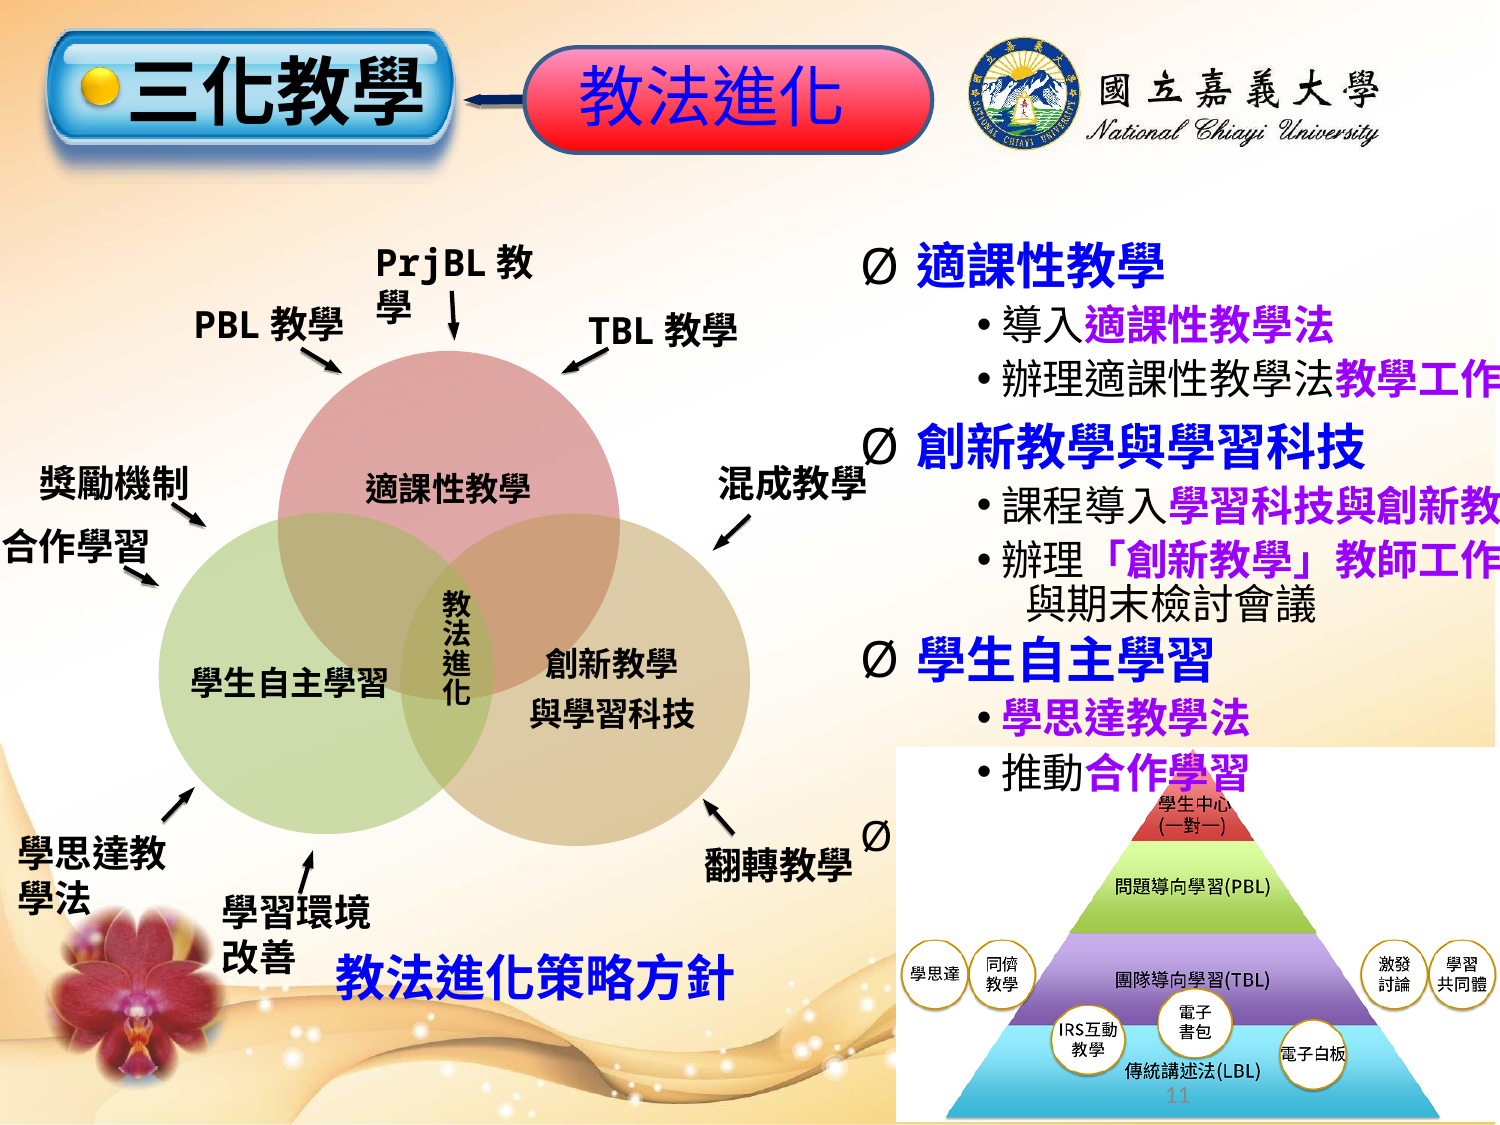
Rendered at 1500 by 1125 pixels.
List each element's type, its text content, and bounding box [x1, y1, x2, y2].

text_box 教法進化策略方針 [296, 938, 776, 1015]
text_box 三化教學 [53, 37, 447, 144]
text_box 學思達教學法 [2, 822, 190, 929]
text_box 獎勵機制 [24, 452, 232, 514]
text_box [548, 50, 933, 153]
text_box 學生自主學習 [158, 512, 475, 835]
text_box 創新教學 與學習科技 [443, 513, 751, 847]
text_box 學生自主學習 [482, 614, 494, 733]
text_box 教法進化 [415, 575, 482, 748]
text_box PBL教學 [178, 293, 380, 354]
text_box 學習環境改善 [206, 881, 396, 988]
picture [36, 28, 464, 184]
text_box 合作學習 [0, 515, 179, 576]
text_box 適課性教學 [277, 350, 620, 563]
text_box PrjBL教學 [360, 231, 561, 293]
text_box TBL教學 [572, 299, 762, 361]
text_box 教法進化 [527, 47, 897, 144]
text_box 混成教學 [702, 452, 899, 514]
text_box 翻轉教學 [689, 834, 914, 895]
text_box 11 [1149, 1063, 1500, 1124]
text_box 適課性教學 導入適課性教學法 辦理適課性教學法教學工作坊 創新教學與學習科技 課程導入學習科技與創新教學 辦理「創新教學」教師工作坊 與期末檢討會議 學生自主學習 學思達教學法 推動合作學習 [845, 227, 1500, 1125]
